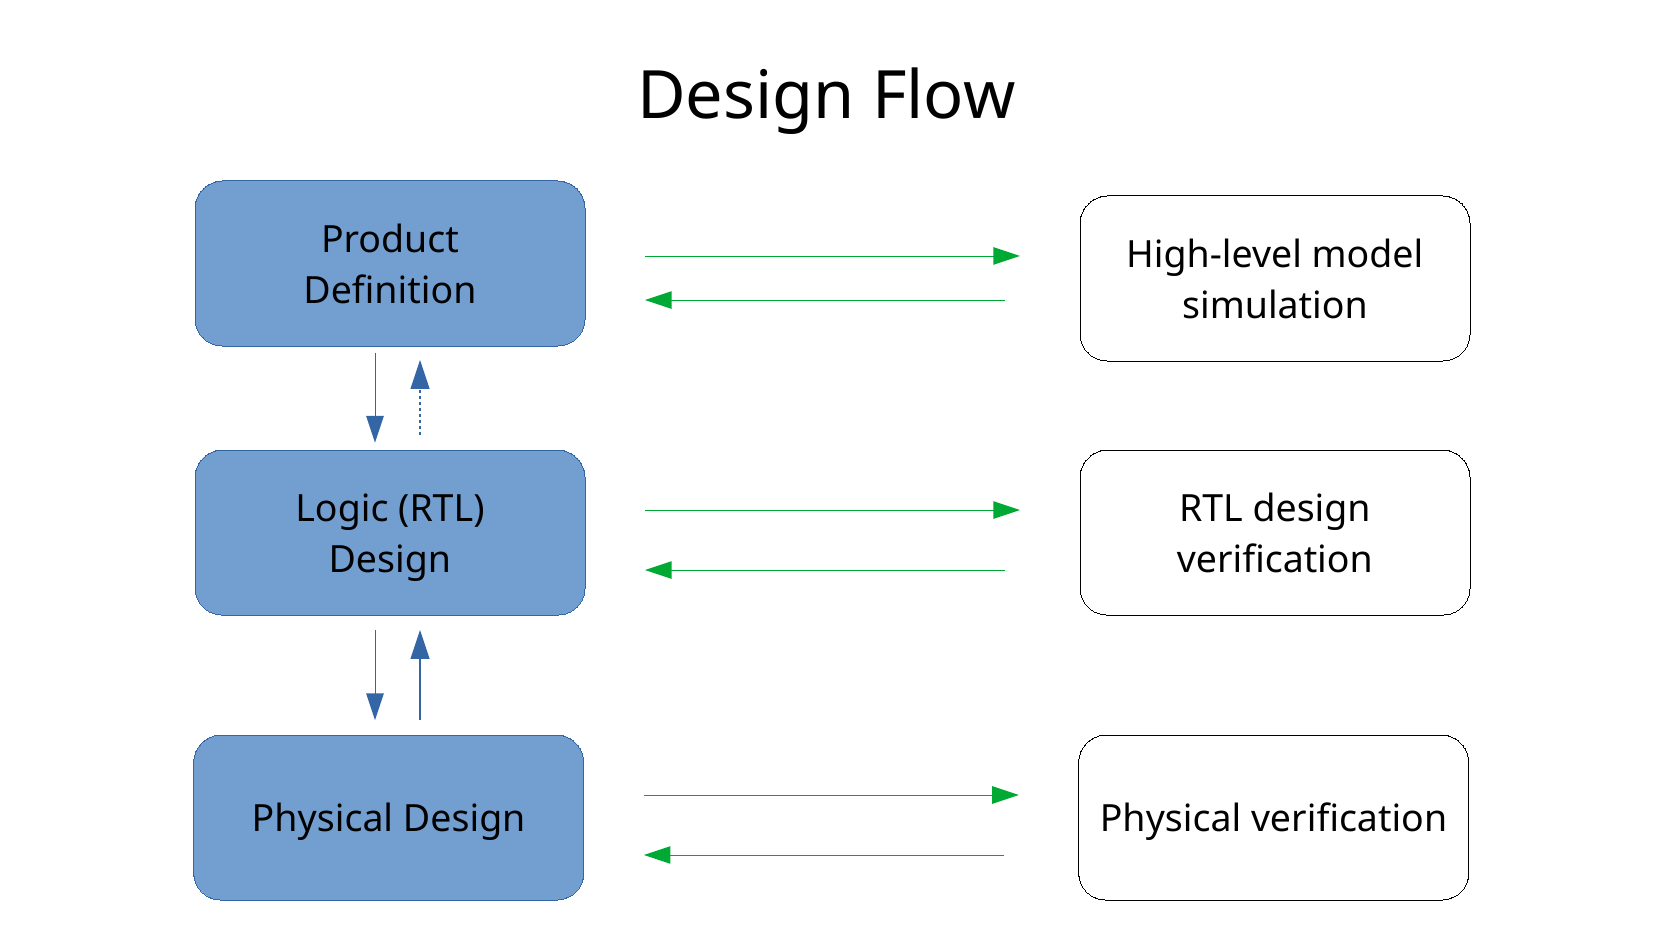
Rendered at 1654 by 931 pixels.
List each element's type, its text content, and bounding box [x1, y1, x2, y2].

text_box Product Definition [195, 180, 586, 347]
text_box Physical Design [193, 735, 584, 901]
text_box Physical verification [1078, 735, 1469, 901]
title Design Flow [82, 15, 1571, 171]
text_box Logic (RTL) Design [195, 450, 586, 616]
text_box High-level model simulation [1080, 195, 1471, 362]
text_box RTL design verification [1080, 450, 1471, 616]
